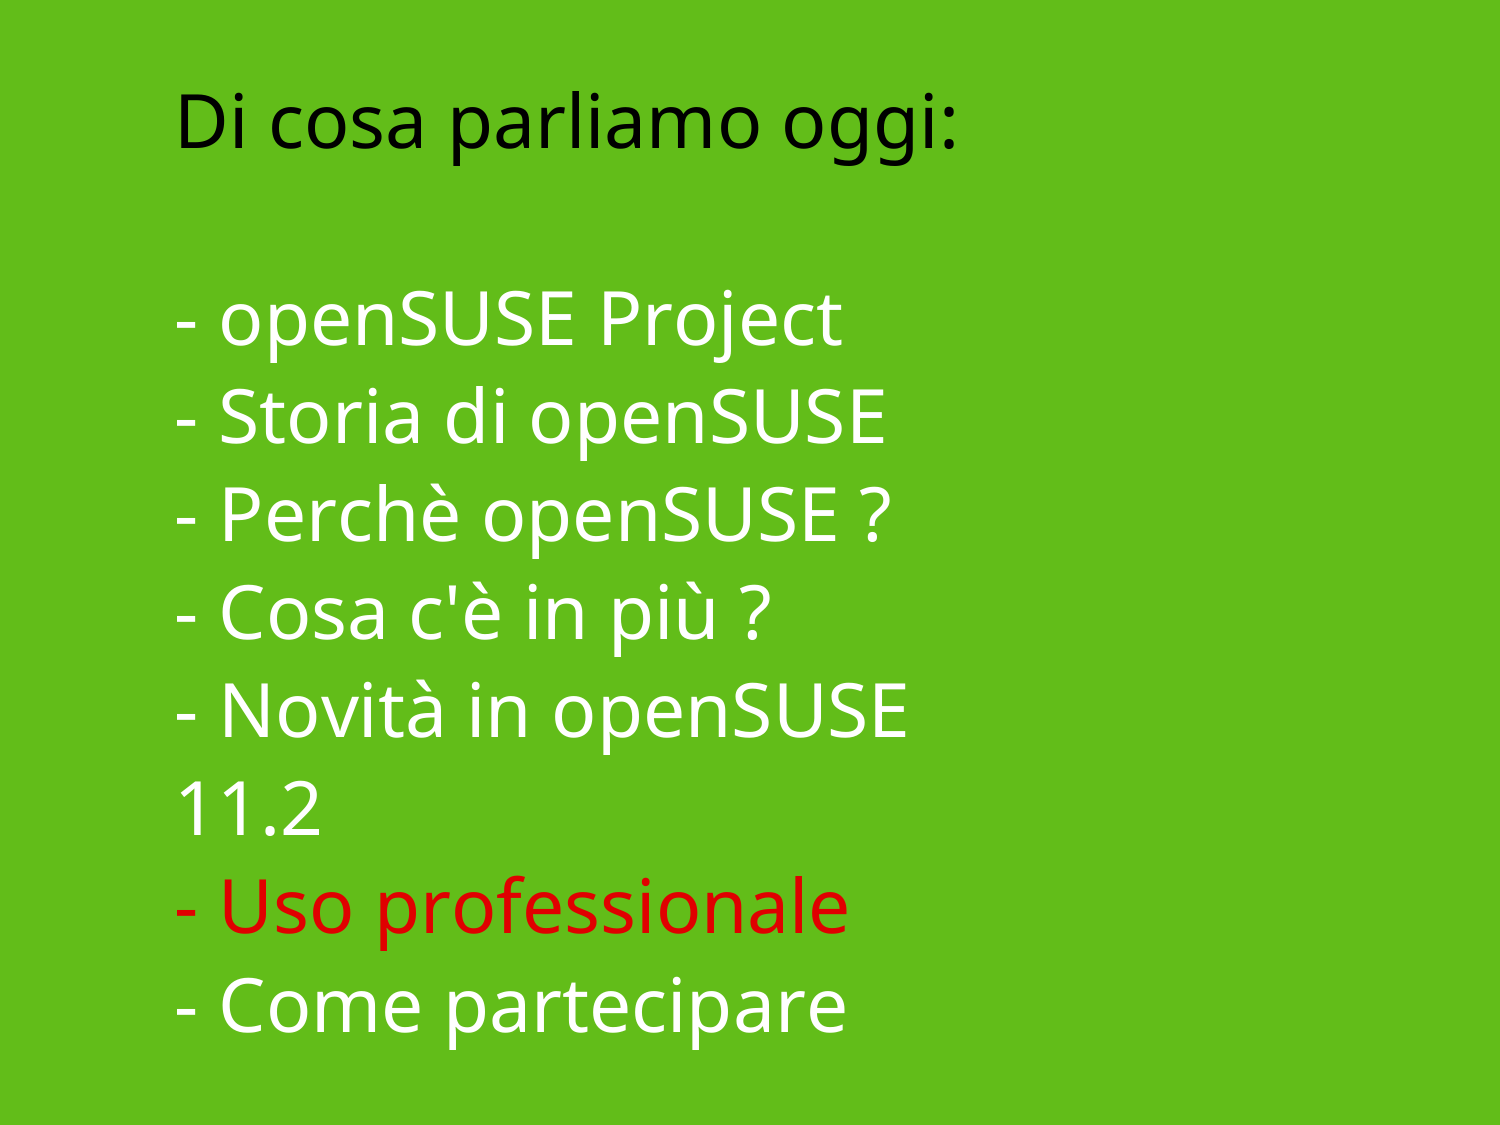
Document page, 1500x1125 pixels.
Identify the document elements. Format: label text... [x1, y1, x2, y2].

title Di cosa parliamo oggi: - openSUSE Project - Storia di openSUSE - Perchè openSUSE ? - Cosa c'è in più ? - Novità in openSUSE 11.2 - Uso professionale - Come partecipare [66, 59, 975, 1063]
